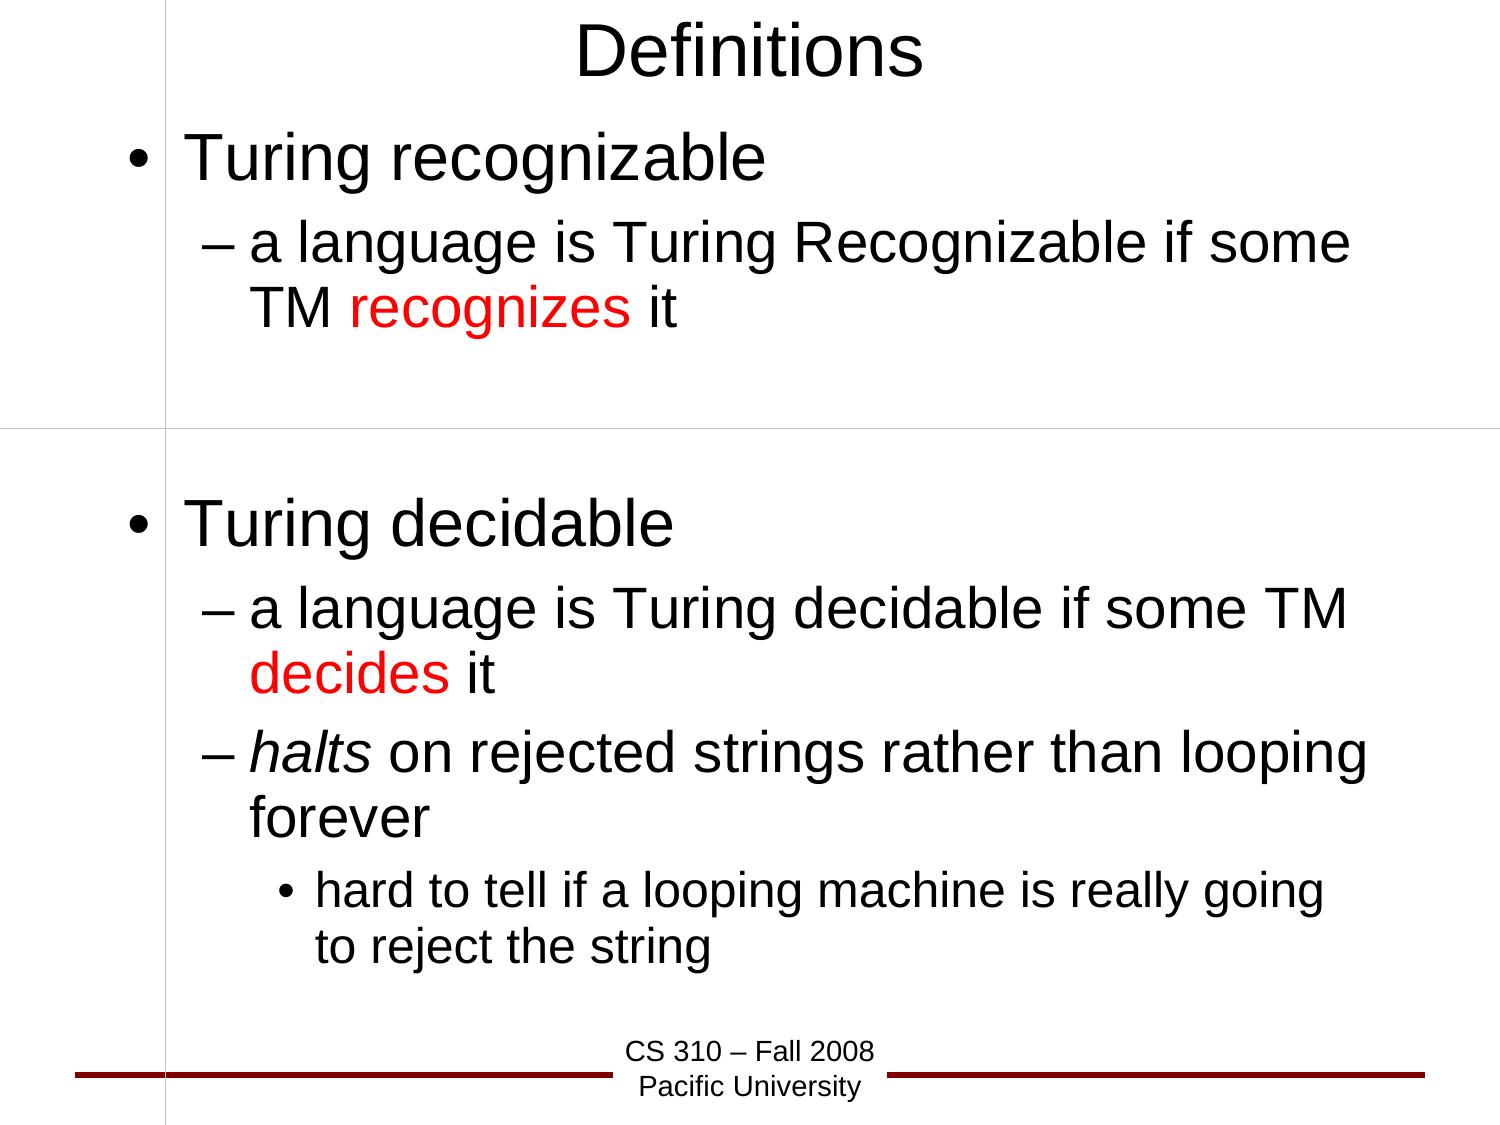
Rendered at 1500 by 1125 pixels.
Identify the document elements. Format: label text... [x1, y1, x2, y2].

list Turing recognizable a language is Turing Recognizable if some TM recognizes it Turing decidable a language is Turing decidable if some TM decides it halts on rejected strings rather than looping forever hard to tell if a looping machine is really going to reject the string [112, 112, 1388, 1001]
title Definitions [112, 0, 1388, 100]
